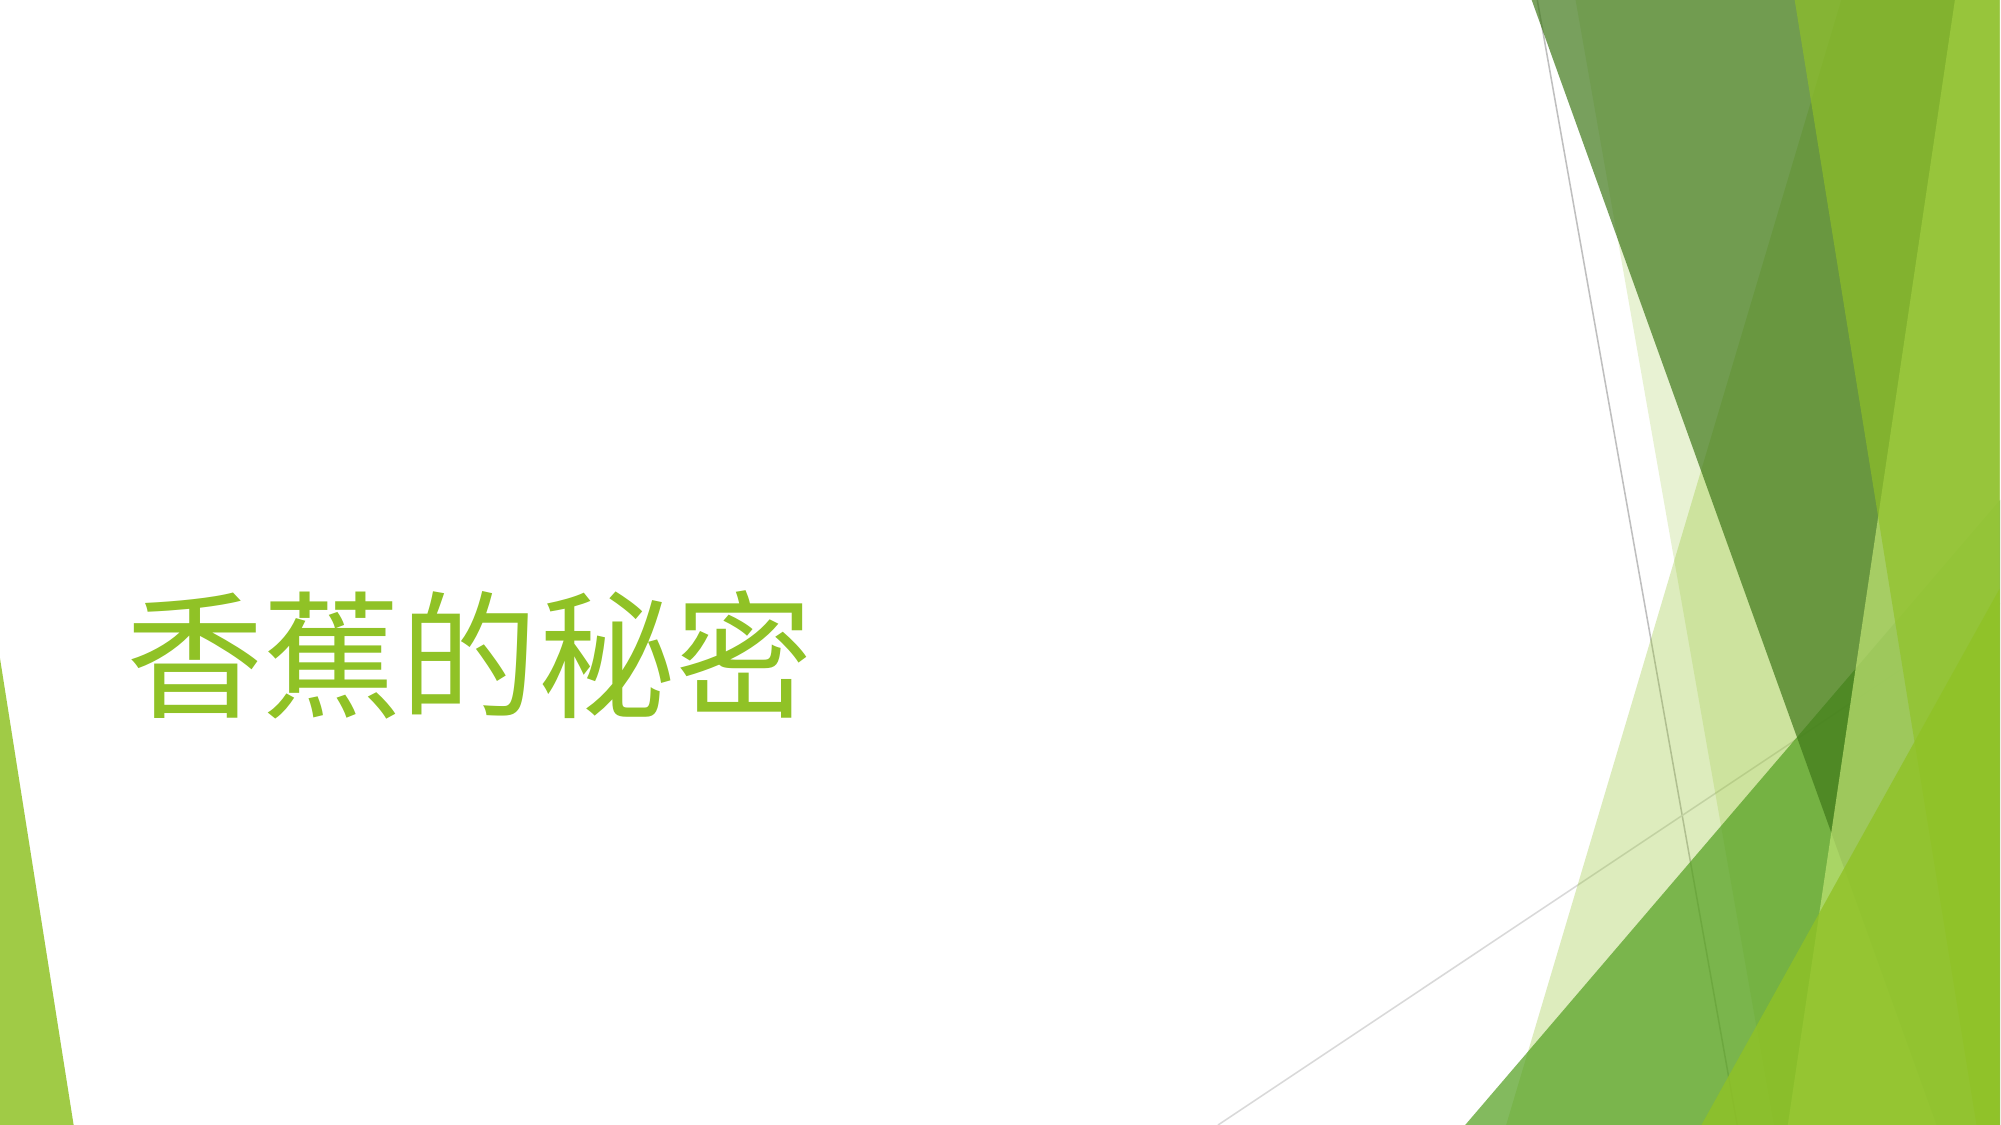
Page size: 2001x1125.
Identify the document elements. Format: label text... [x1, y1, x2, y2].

title 香蕉的秘密 [111, 443, 1522, 743]
